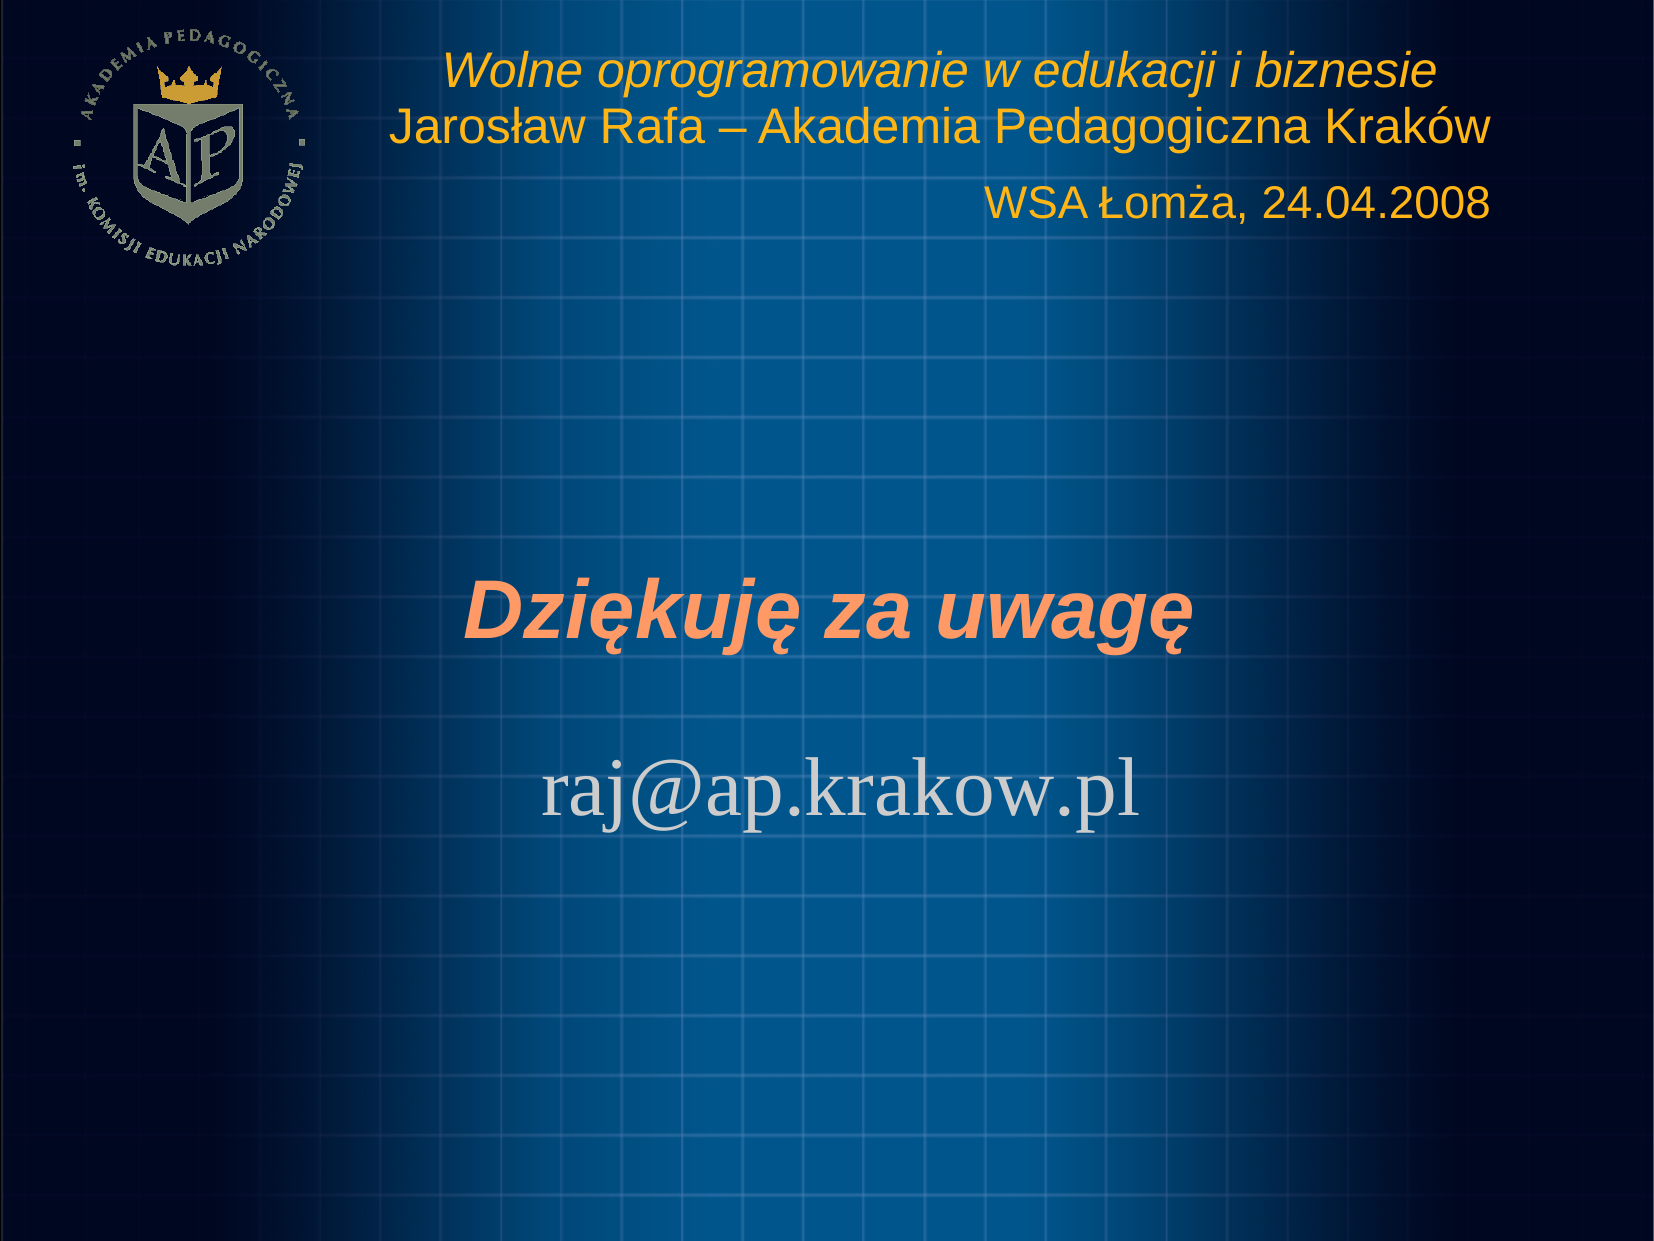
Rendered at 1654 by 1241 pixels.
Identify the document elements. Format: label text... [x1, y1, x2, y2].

subtitle raj@ap.krakow.pl [121, 450, 1561, 1125]
picture [0, 0, 1654, 1241]
